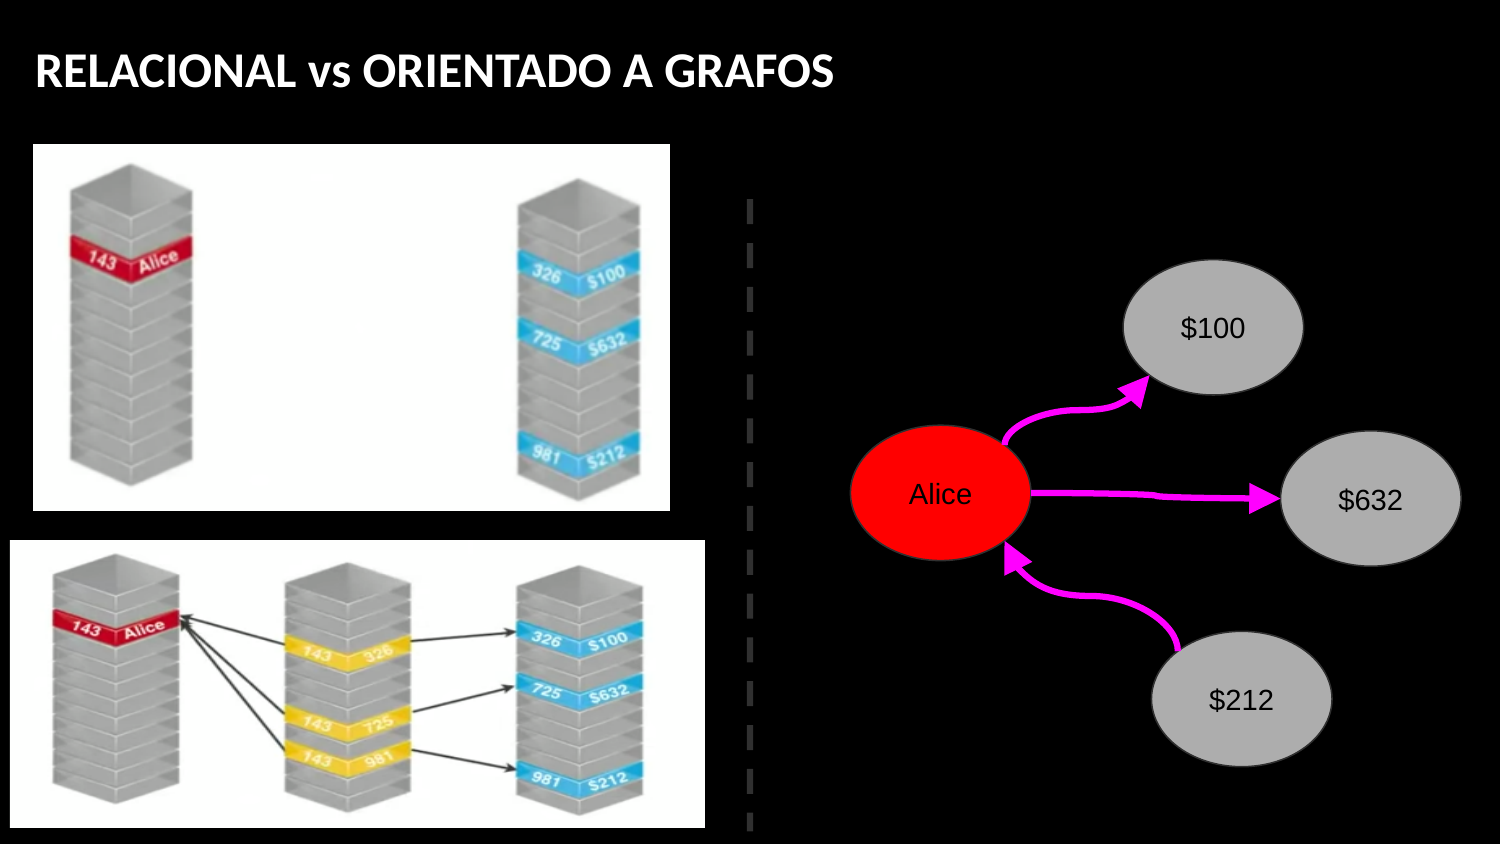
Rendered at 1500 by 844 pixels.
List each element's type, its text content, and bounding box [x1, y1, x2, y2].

text_box RELACIONAL vs ORIENTADO A GRAFOS [19, 0, 1429, 135]
picture [33, 144, 670, 511]
text_box $212 [1151, 631, 1333, 767]
text_box $632 [1280, 430, 1462, 567]
picture [9, 540, 706, 828]
text_box $100 [1123, 259, 1304, 396]
text_box Alice [850, 425, 1031, 561]
